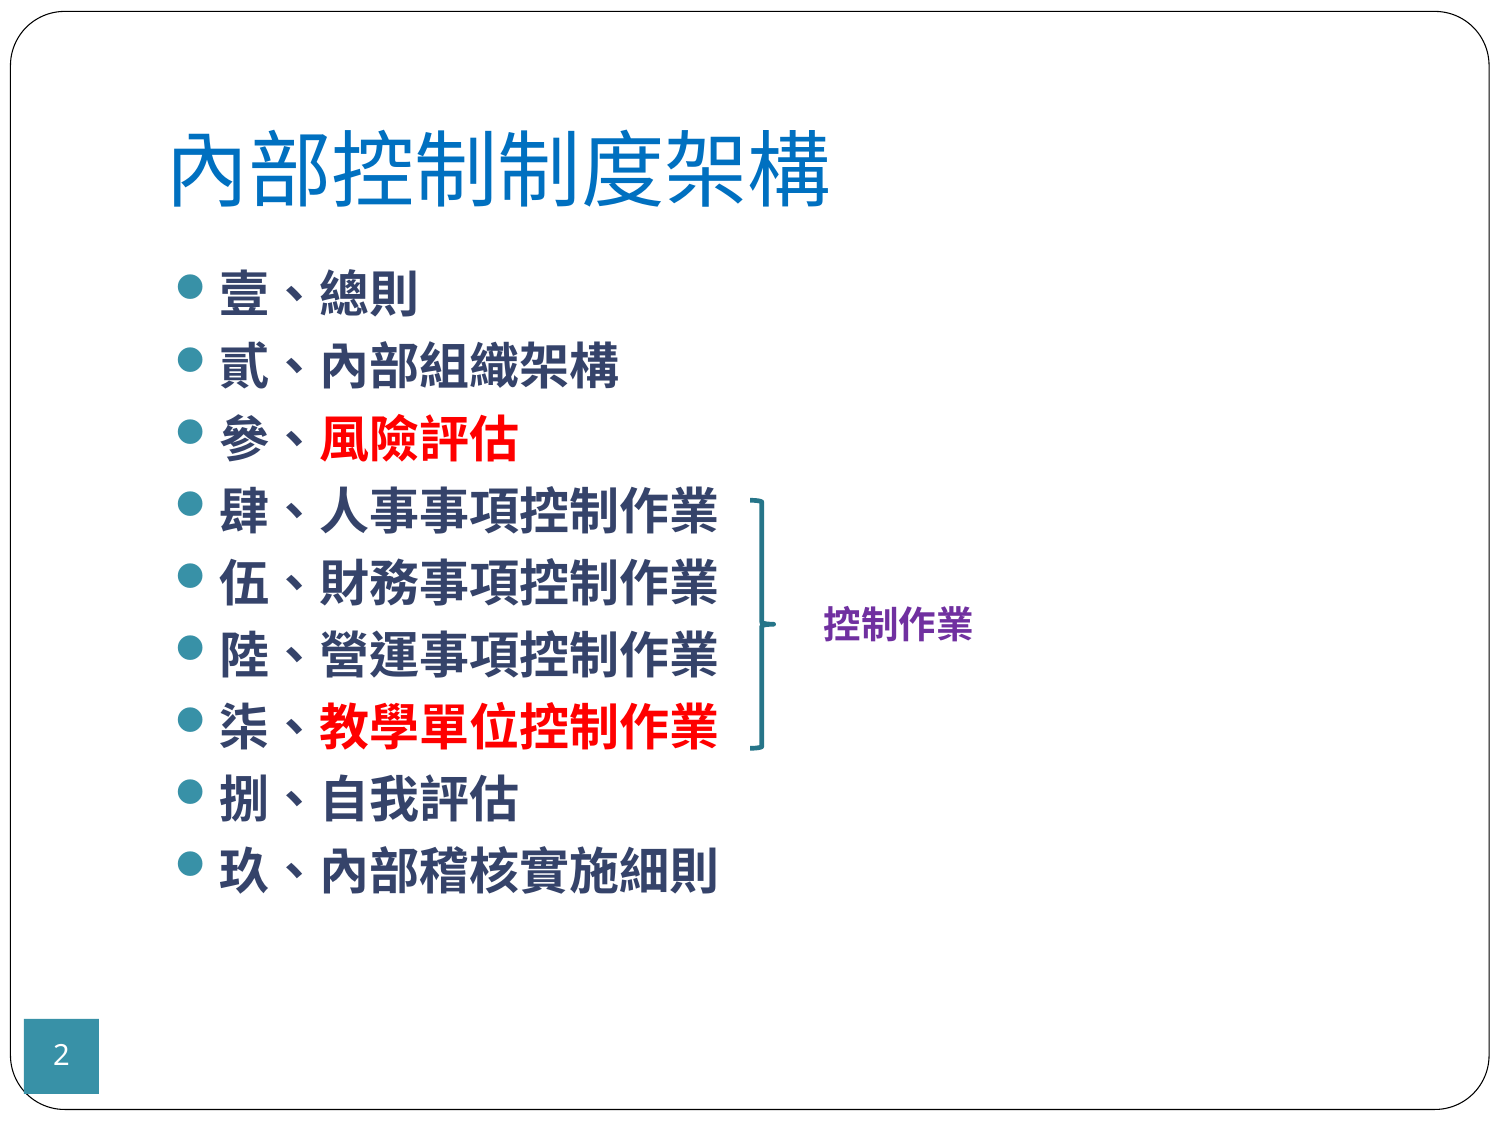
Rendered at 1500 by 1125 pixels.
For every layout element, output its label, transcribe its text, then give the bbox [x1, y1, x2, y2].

list 壹、總則 貳、內部組織架構 參、風險評估 肆、人事事項控制作業 伍、財務事項控制作業 陸、營運事項控制作業 柒、教學單位控制作業 捌、自我評估 玖、內部稽核實施細則 [159, 255, 1130, 1006]
text_box 控制作業 [809, 593, 1081, 655]
text_box 2 [23, 1018, 99, 1094]
title 內部控制制度架構 [150, 45, 1426, 233]
